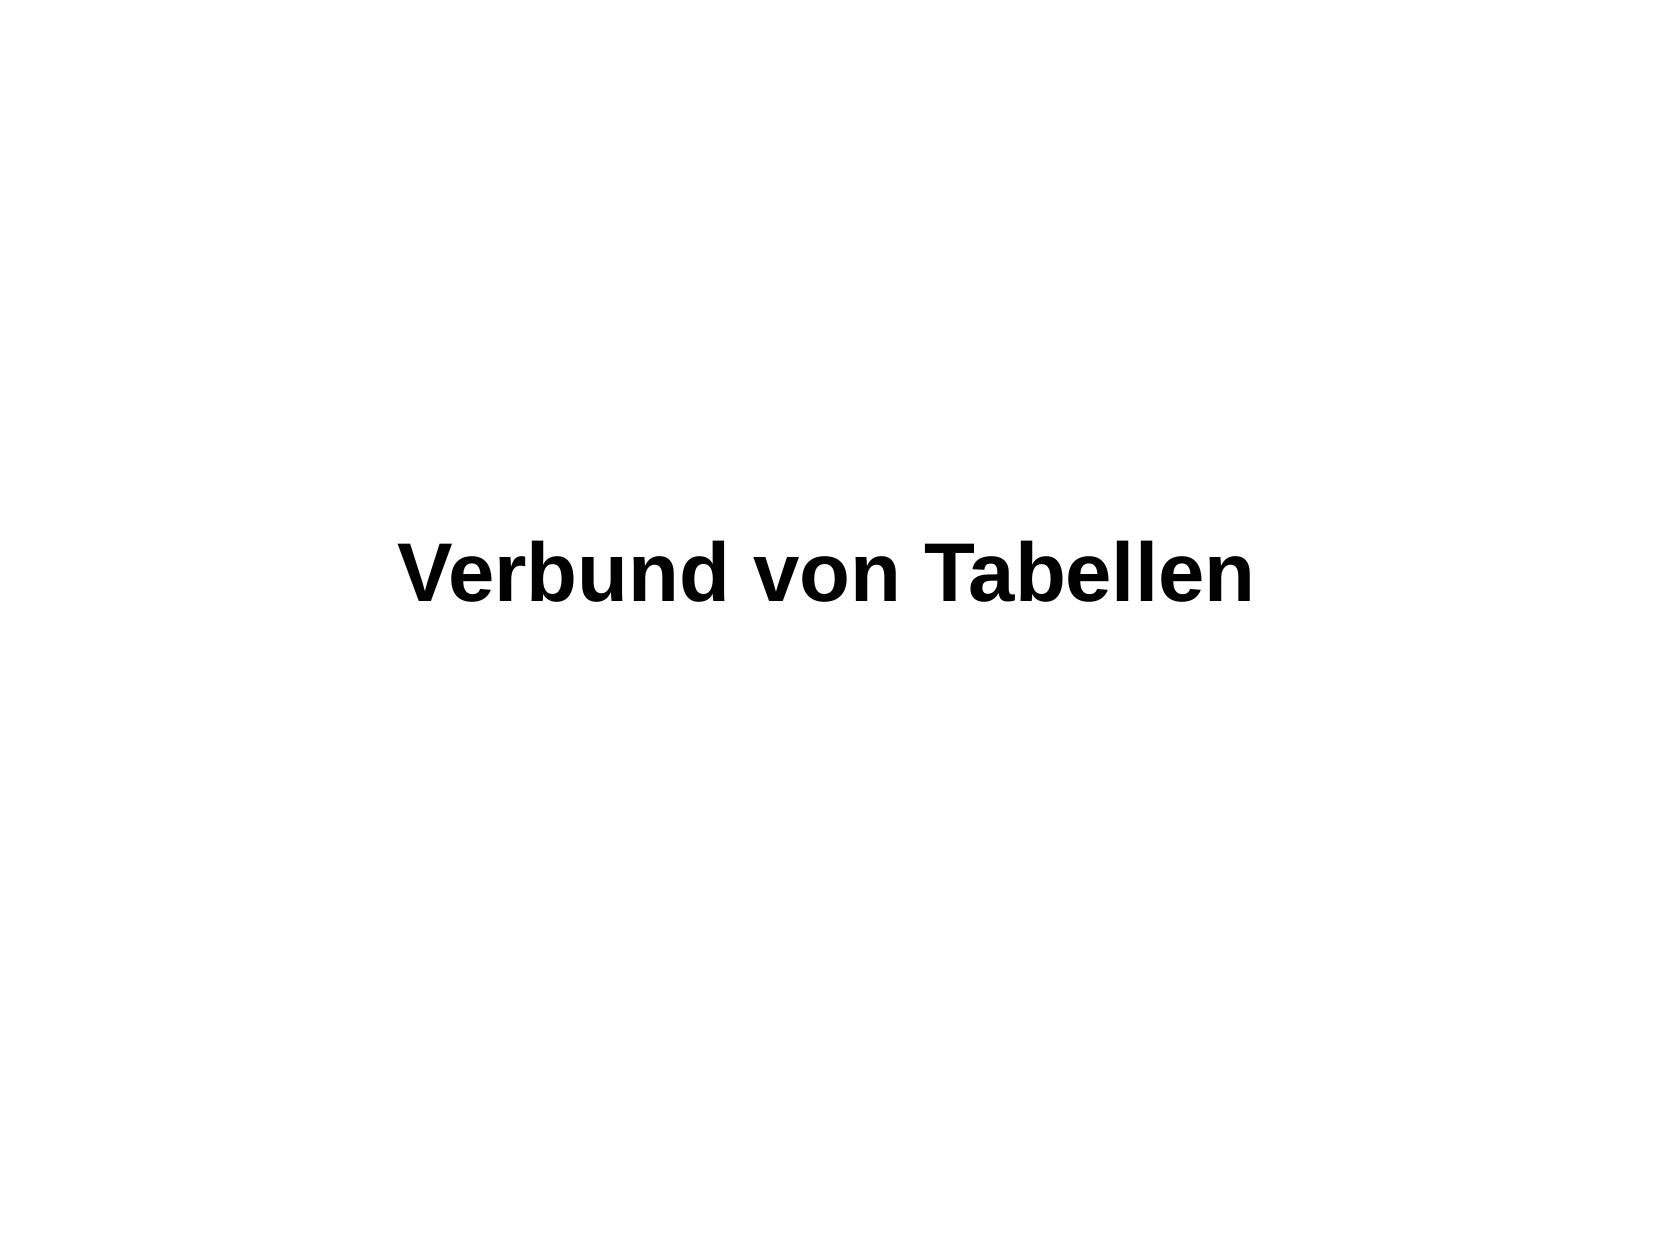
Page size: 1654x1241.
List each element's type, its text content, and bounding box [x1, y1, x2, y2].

text_box Verbund von Tabellen [59, 472, 1595, 581]
